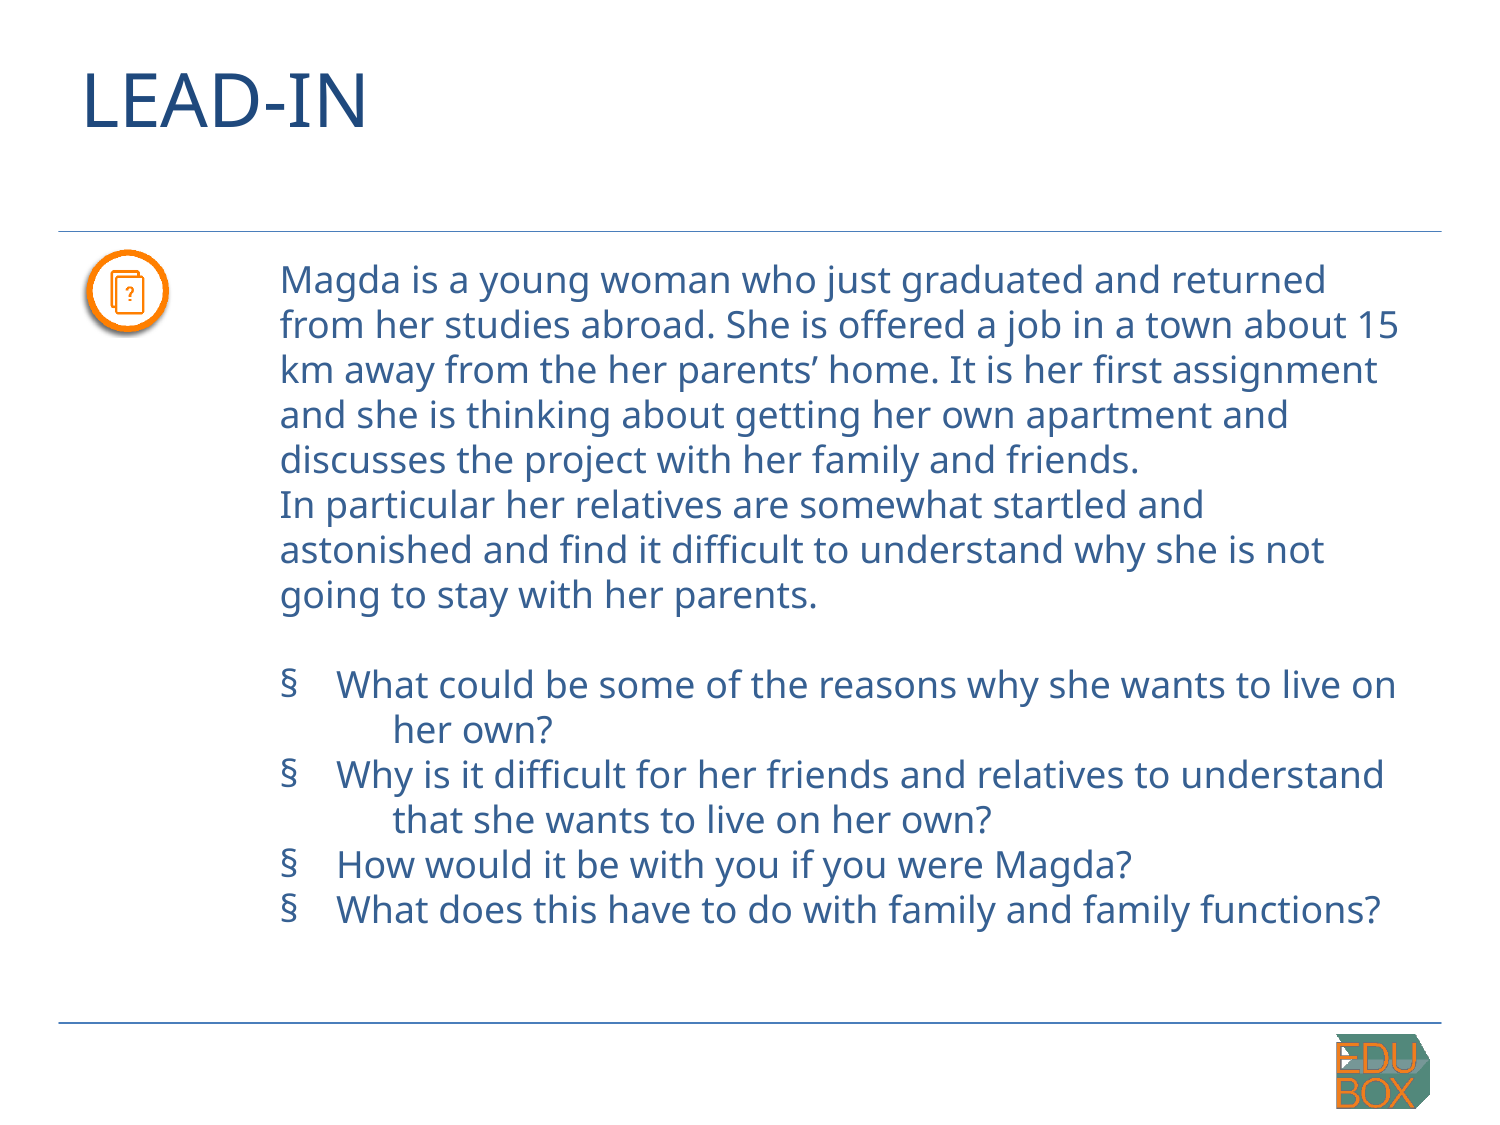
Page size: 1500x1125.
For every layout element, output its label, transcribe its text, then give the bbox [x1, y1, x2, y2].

text_box Magda is a young woman who just graduated and returned from her studies abroad. She is offered a job in a town about 15 km away from the her parents’ home. It is her first assignment and she is thinking about getting her own apartment and discusses the project with her family and friends. In particular her relatives are somewhat startled and astonished and find it difficult to understand why she is not going to stay with her parents. What could be some of the reasons why she wants to live on her own? Why is it difficult for her friends and relatives to understand that she wants to live on her own? How would it be with you if you were Magda? What does this have to do with family and family functions? [133, 248, 1418, 383]
picture [80, 243, 175, 339]
title LEAD-IN [64, 42, 1040, 153]
picture [1328, 1028, 1437, 1114]
